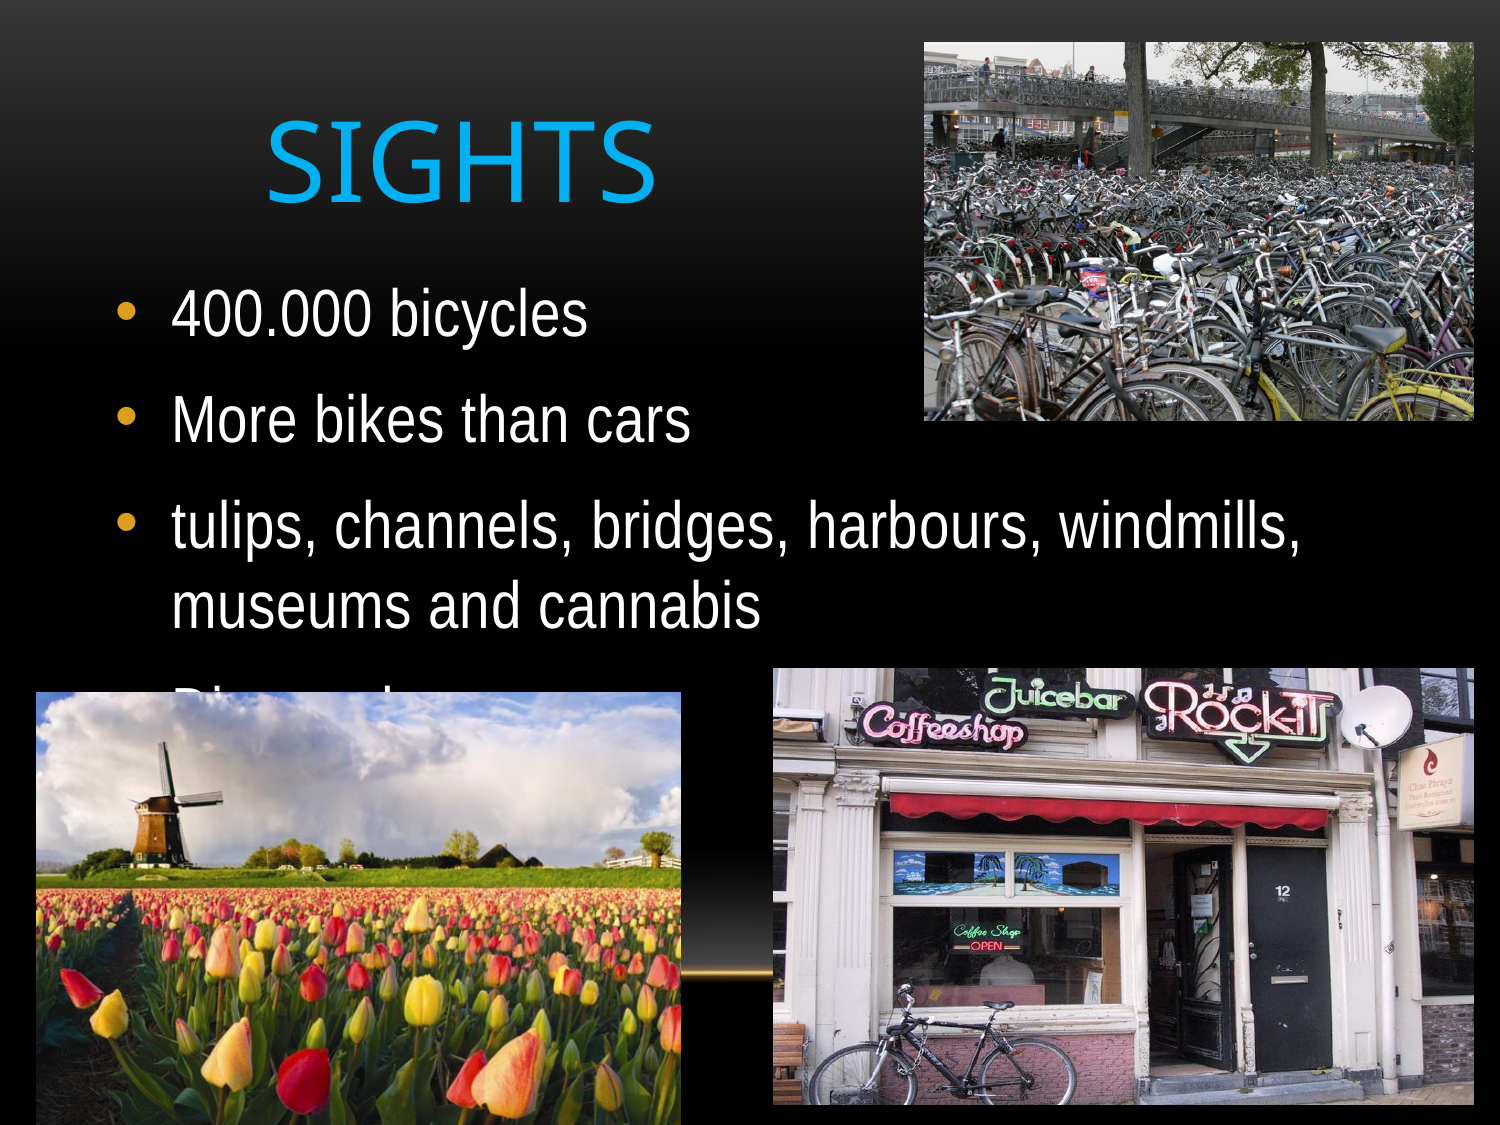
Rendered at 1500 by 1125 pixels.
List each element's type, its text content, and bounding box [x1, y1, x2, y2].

title SIGHTS [99, 45, 924, 233]
picture [0, 0, 1500, 1125]
list 400.000 bicycles More bikes than cars tulips, channels, bridges, harbours, windmills, museums and cannabis Diamonds Hortus Botanicus [99, 262, 1400, 938]
